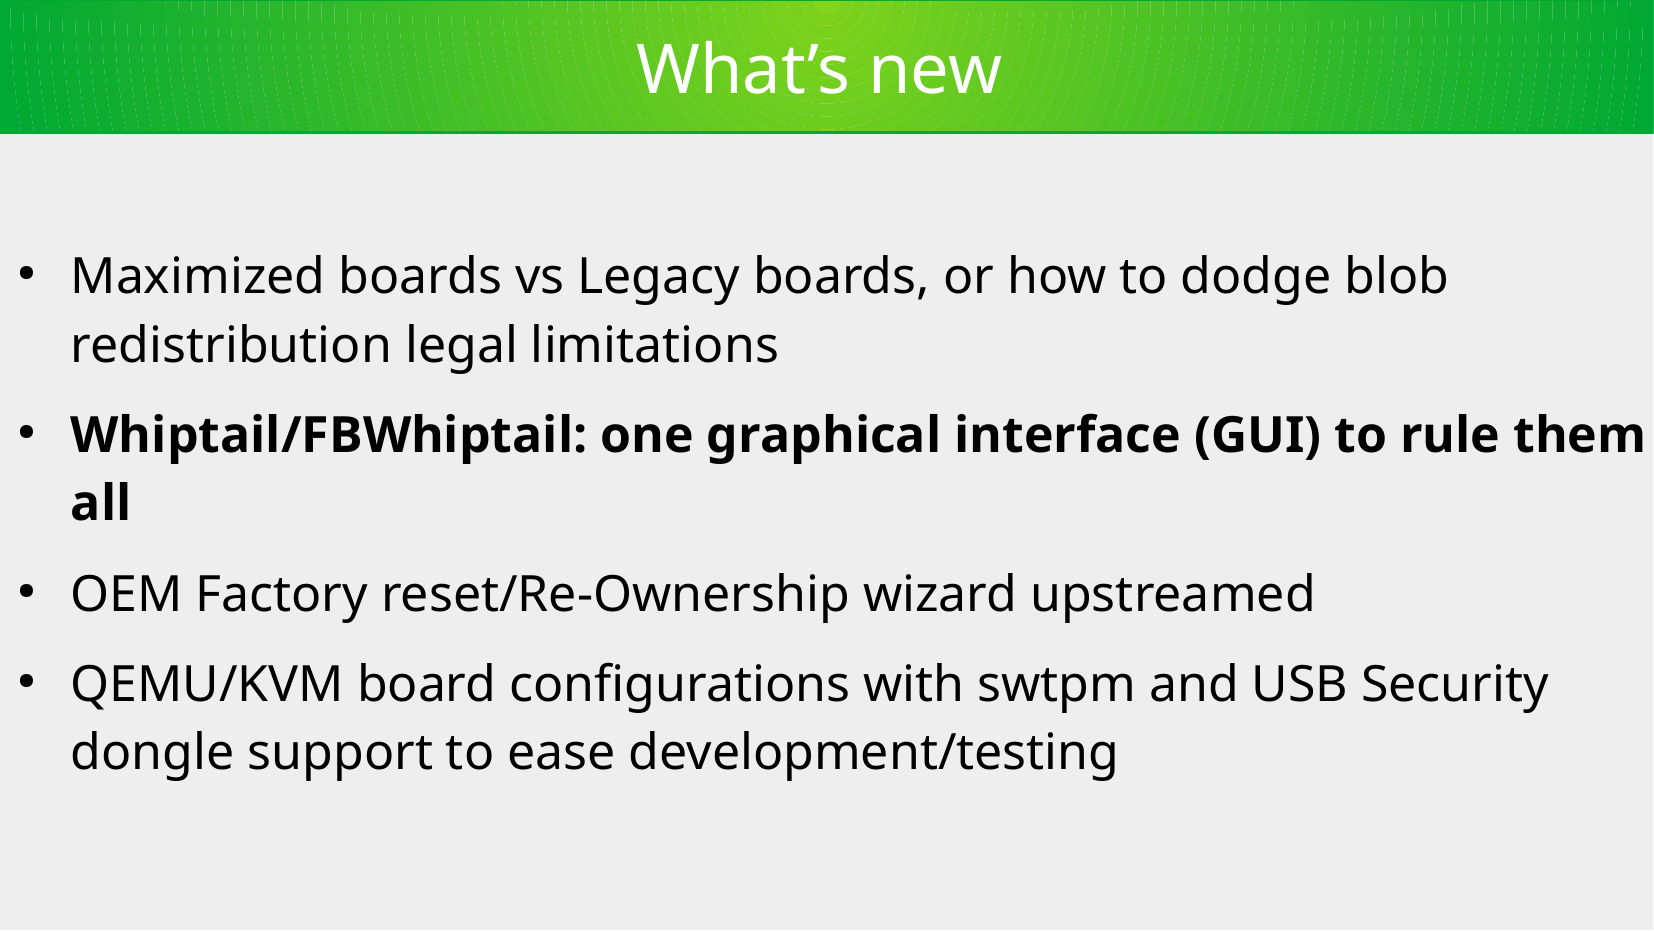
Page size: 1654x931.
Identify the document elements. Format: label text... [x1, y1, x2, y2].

list Maximized boards vs Legacy boards, or how to dodge blob redistribution legal limitations Whiptail/FBWhiptail: one graphical interface (GUI) to rule them all OEM Factory reset/Re-Ownership wizard upstreamed QEMU/KVM board configurations with swtpm and USB Security dongle support to ease development/testing [0, 150, 1654, 931]
title What’s new [73, 14, 1565, 119]
